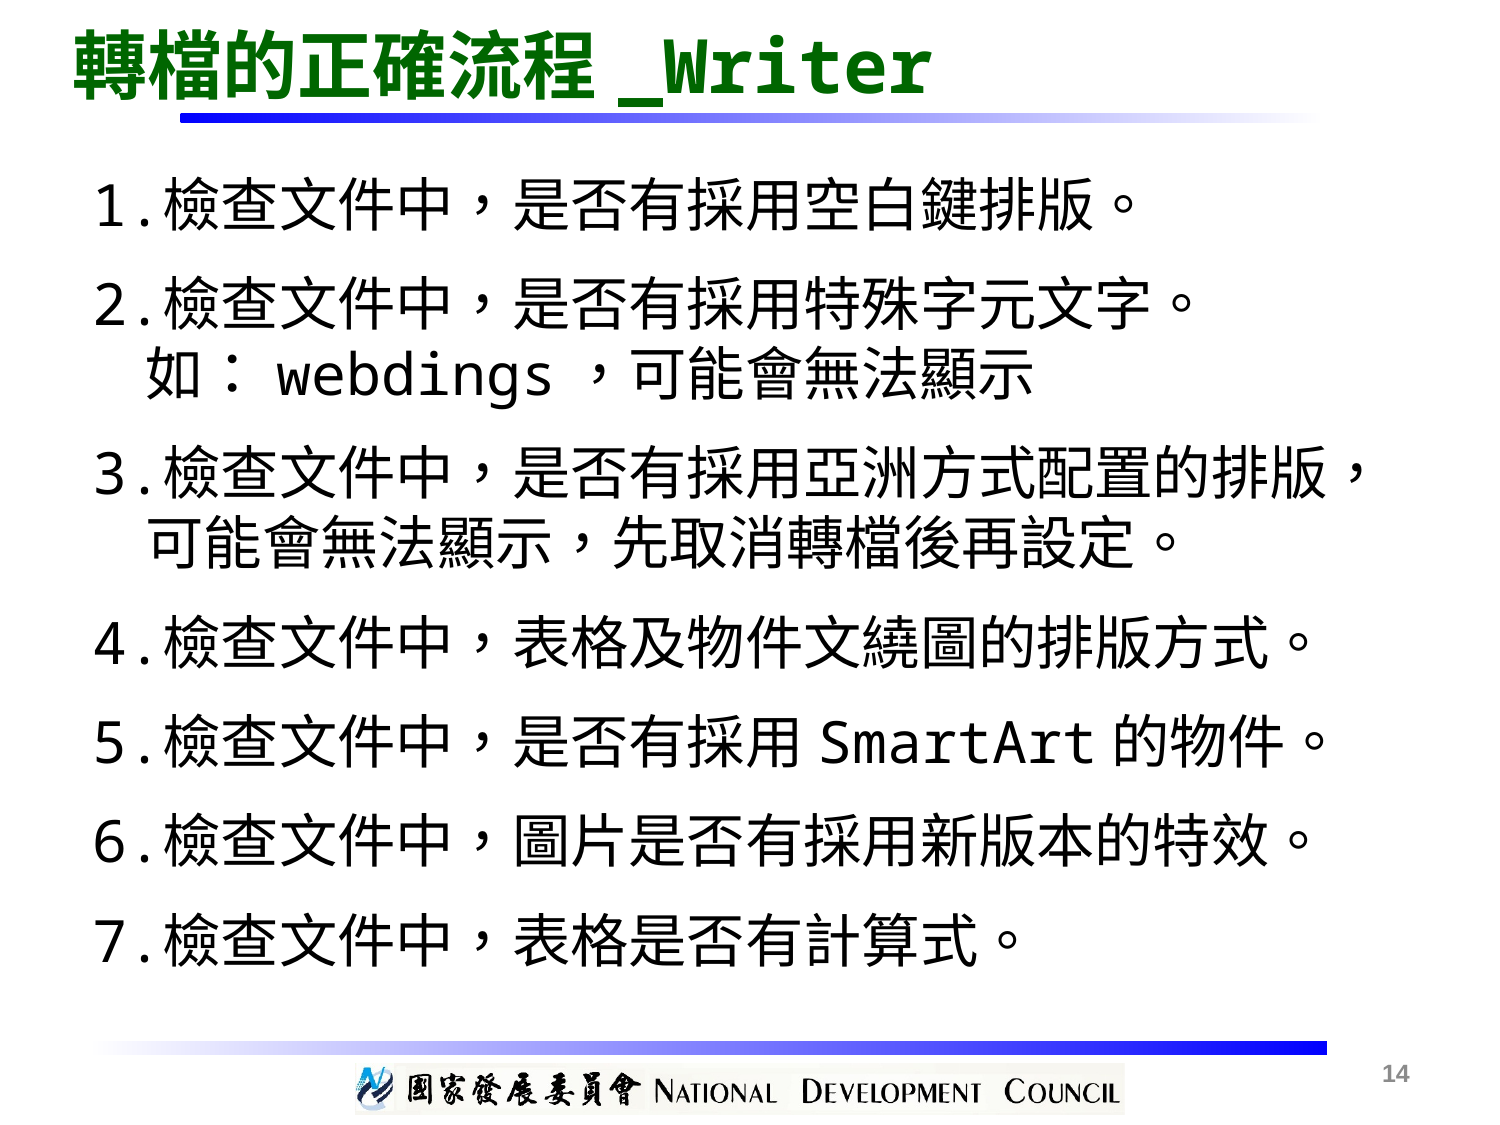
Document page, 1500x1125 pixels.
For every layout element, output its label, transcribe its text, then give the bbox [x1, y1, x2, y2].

picture [355, 1063, 1125, 1115]
title 轉檔的正確流程_Writer [72, 9, 1423, 119]
list 檢查文件中，是否有採用空白鍵排版。 檢查文件中，是否有採用特殊字元文字。 如：webdings，可能會無法顯示 檢查文件中，是否有採用亞洲方式配置的排版，可能會無法顯示，先取消轉檔後再設定。 檢查文件中，表格及物件文繞圖的排版方式。 檢查文件中，是否有採用SmartArt的物件。 檢查文件中，圖片是否有採用新版本的特效。 檢查文件中，表格是否有計算式。 [75, 168, 1425, 1028]
